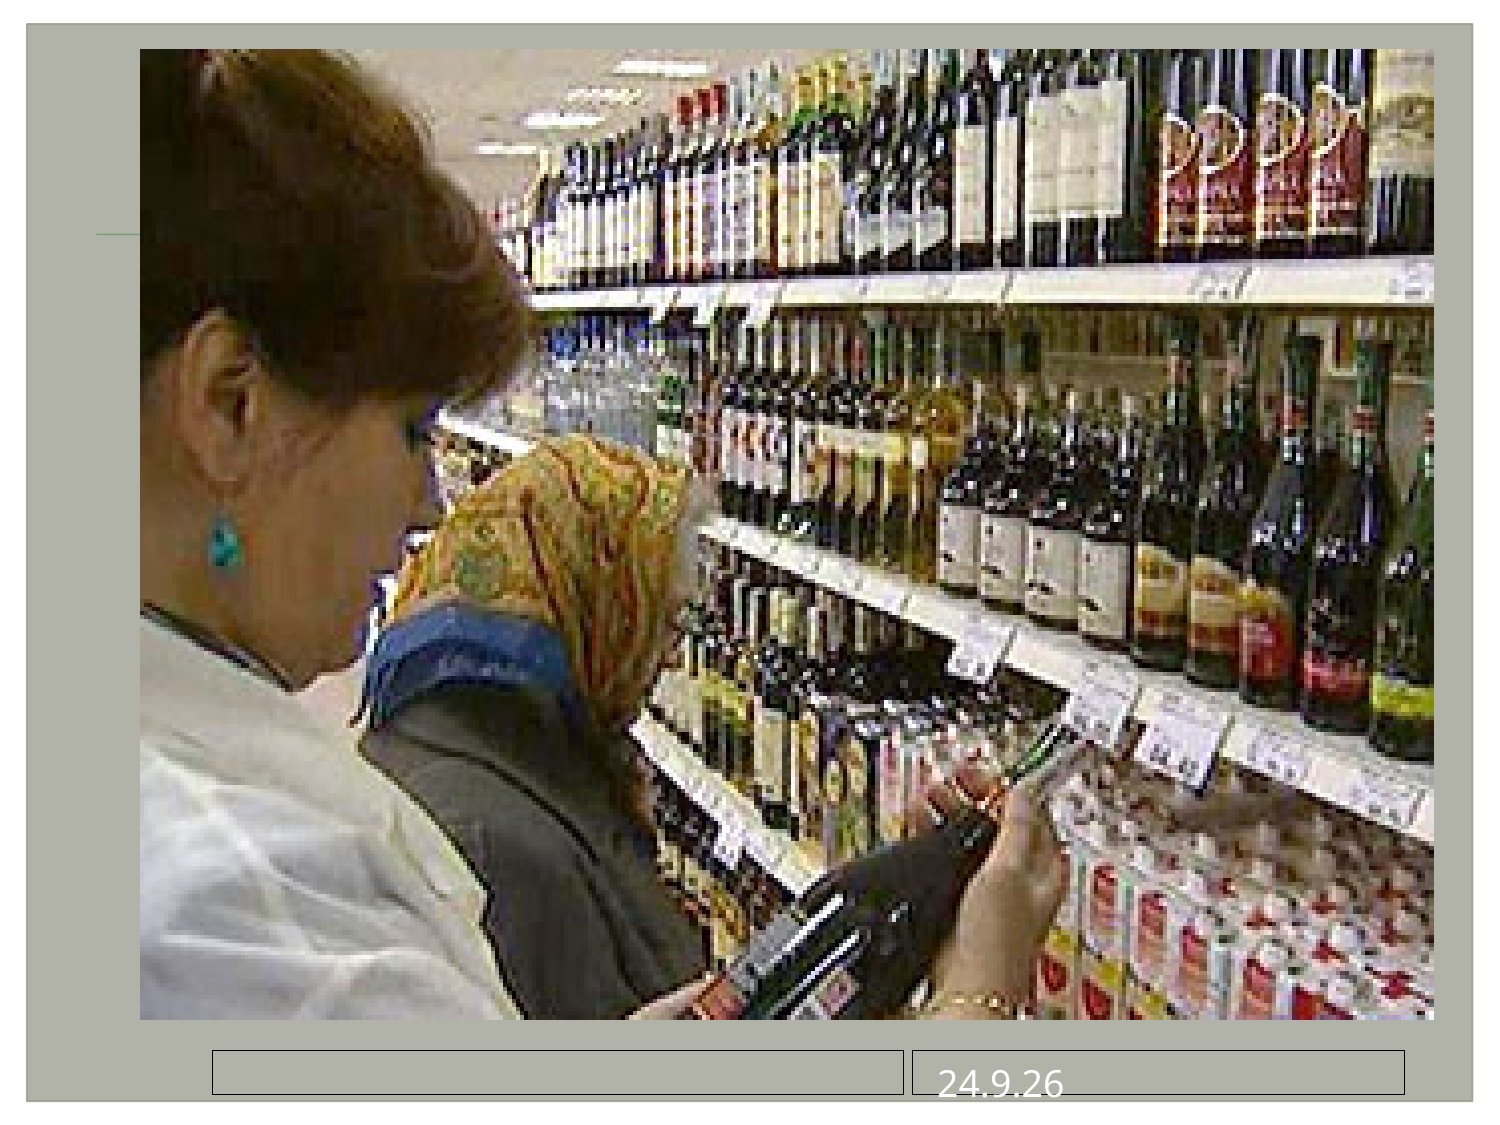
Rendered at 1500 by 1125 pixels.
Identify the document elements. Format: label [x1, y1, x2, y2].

picture [140, 49, 1434, 1020]
